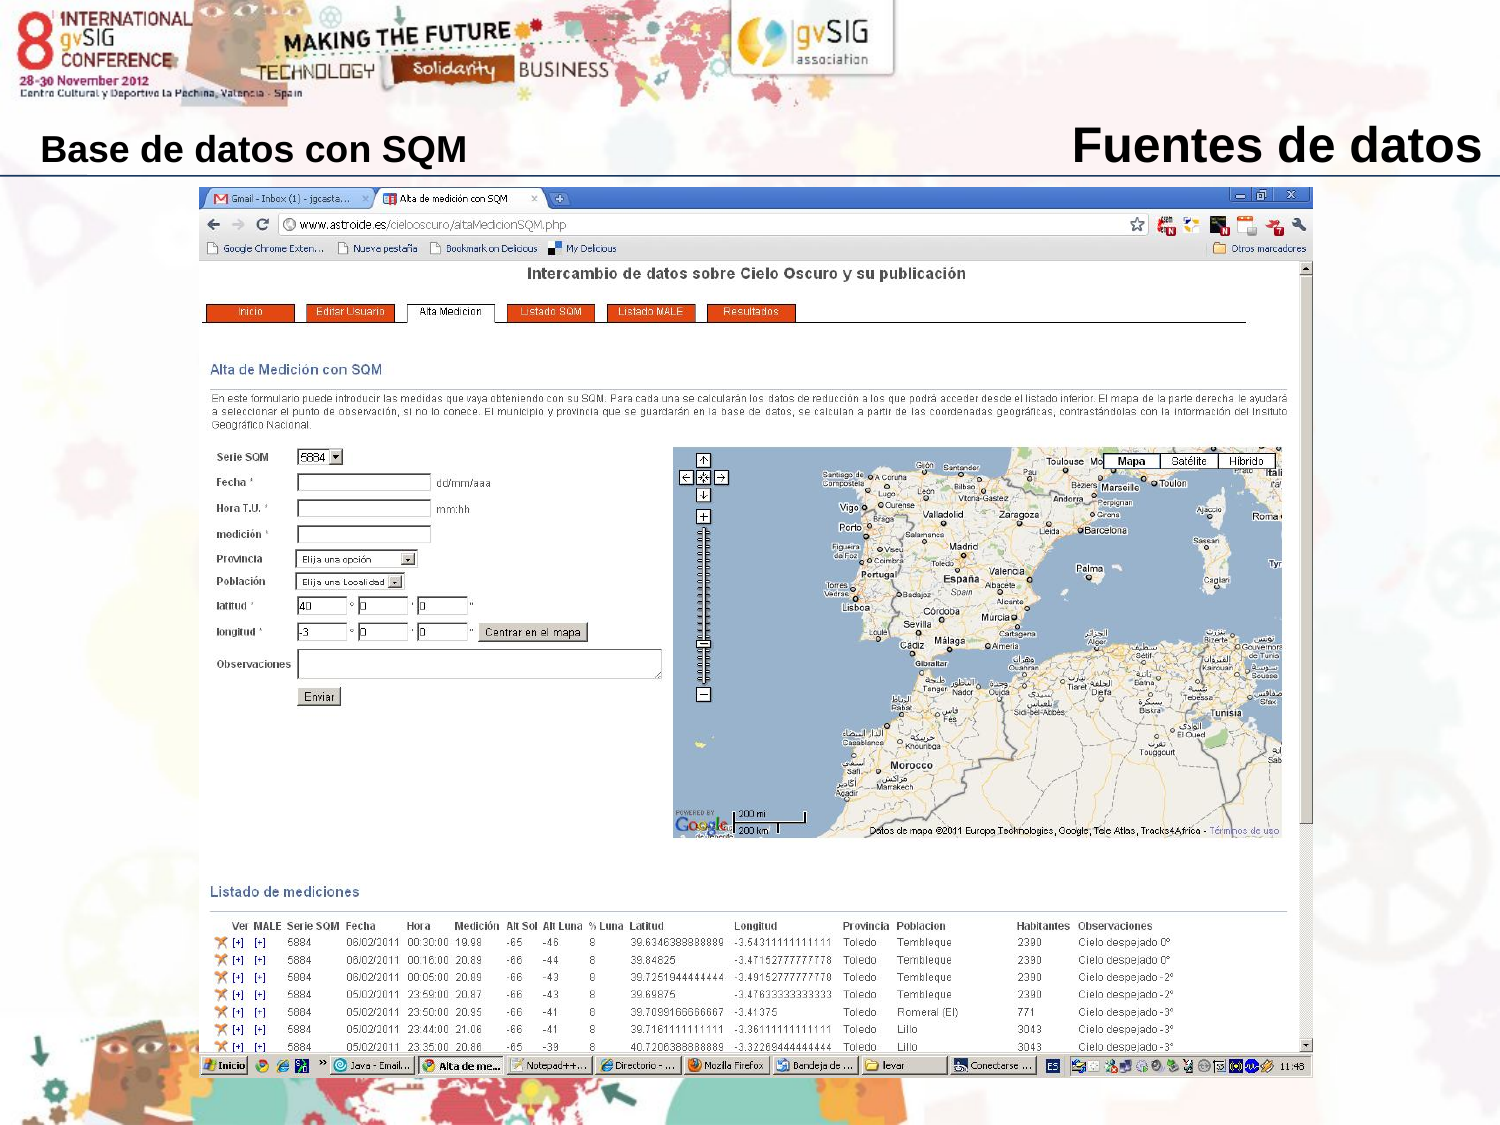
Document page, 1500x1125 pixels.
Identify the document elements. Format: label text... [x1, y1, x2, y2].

text_box Base de datos con SQM [25, 117, 483, 177]
picture [0, 177, 1500, 1125]
text_box Fuentes de datos [1057, 105, 1498, 175]
text_box Fuentes de datos [1057, 177, 1498, 181]
picture [0, 0, 1500, 175]
